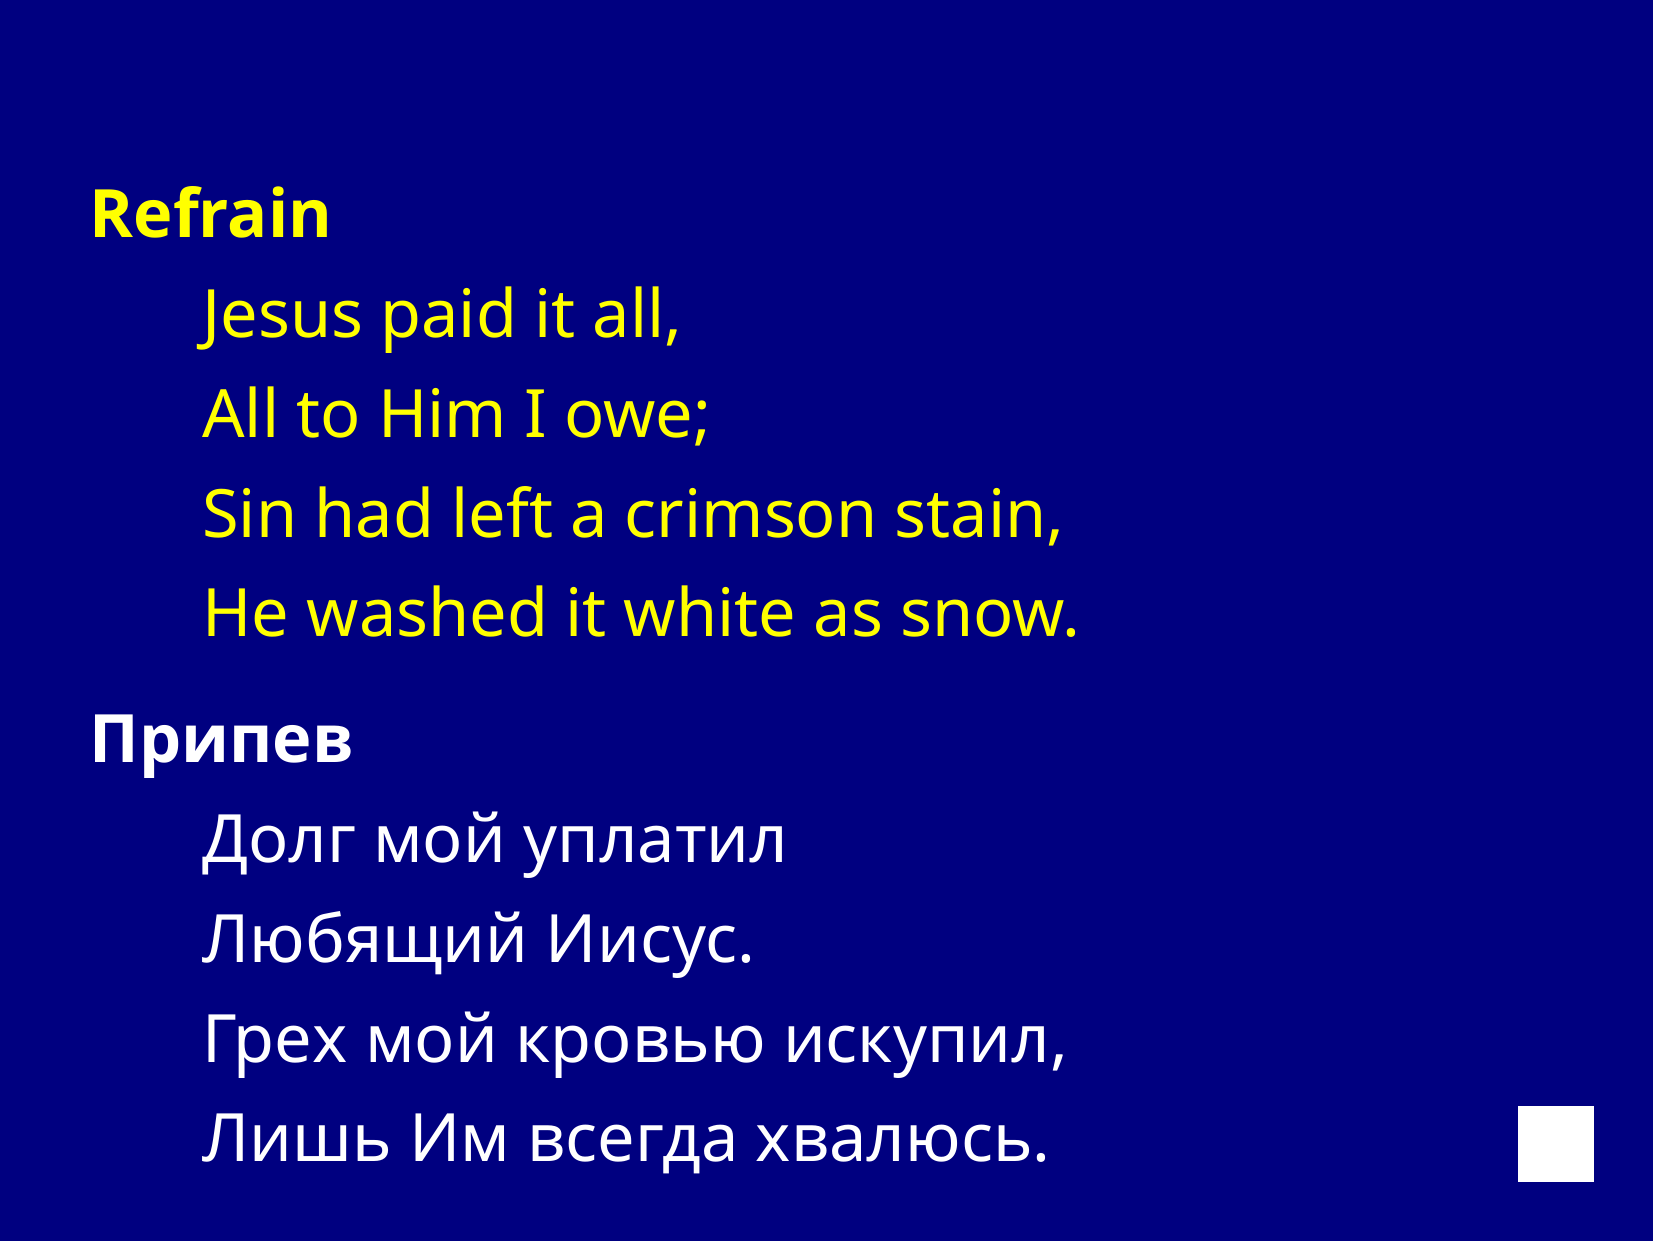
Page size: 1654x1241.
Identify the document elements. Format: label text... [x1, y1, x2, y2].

text_box [1518, 1106, 1594, 1182]
text_box Припев Долг мой уплатил Любящий Иисус. Грех мой кровью искупил, Лишь Им всегда хвалюсь. [75, 675, 1576, 1163]
text_box Refrain Jesus paid it all, All to Him I owe; Sin had left a crimson stain, He washed it white as snow. [75, 150, 1576, 638]
